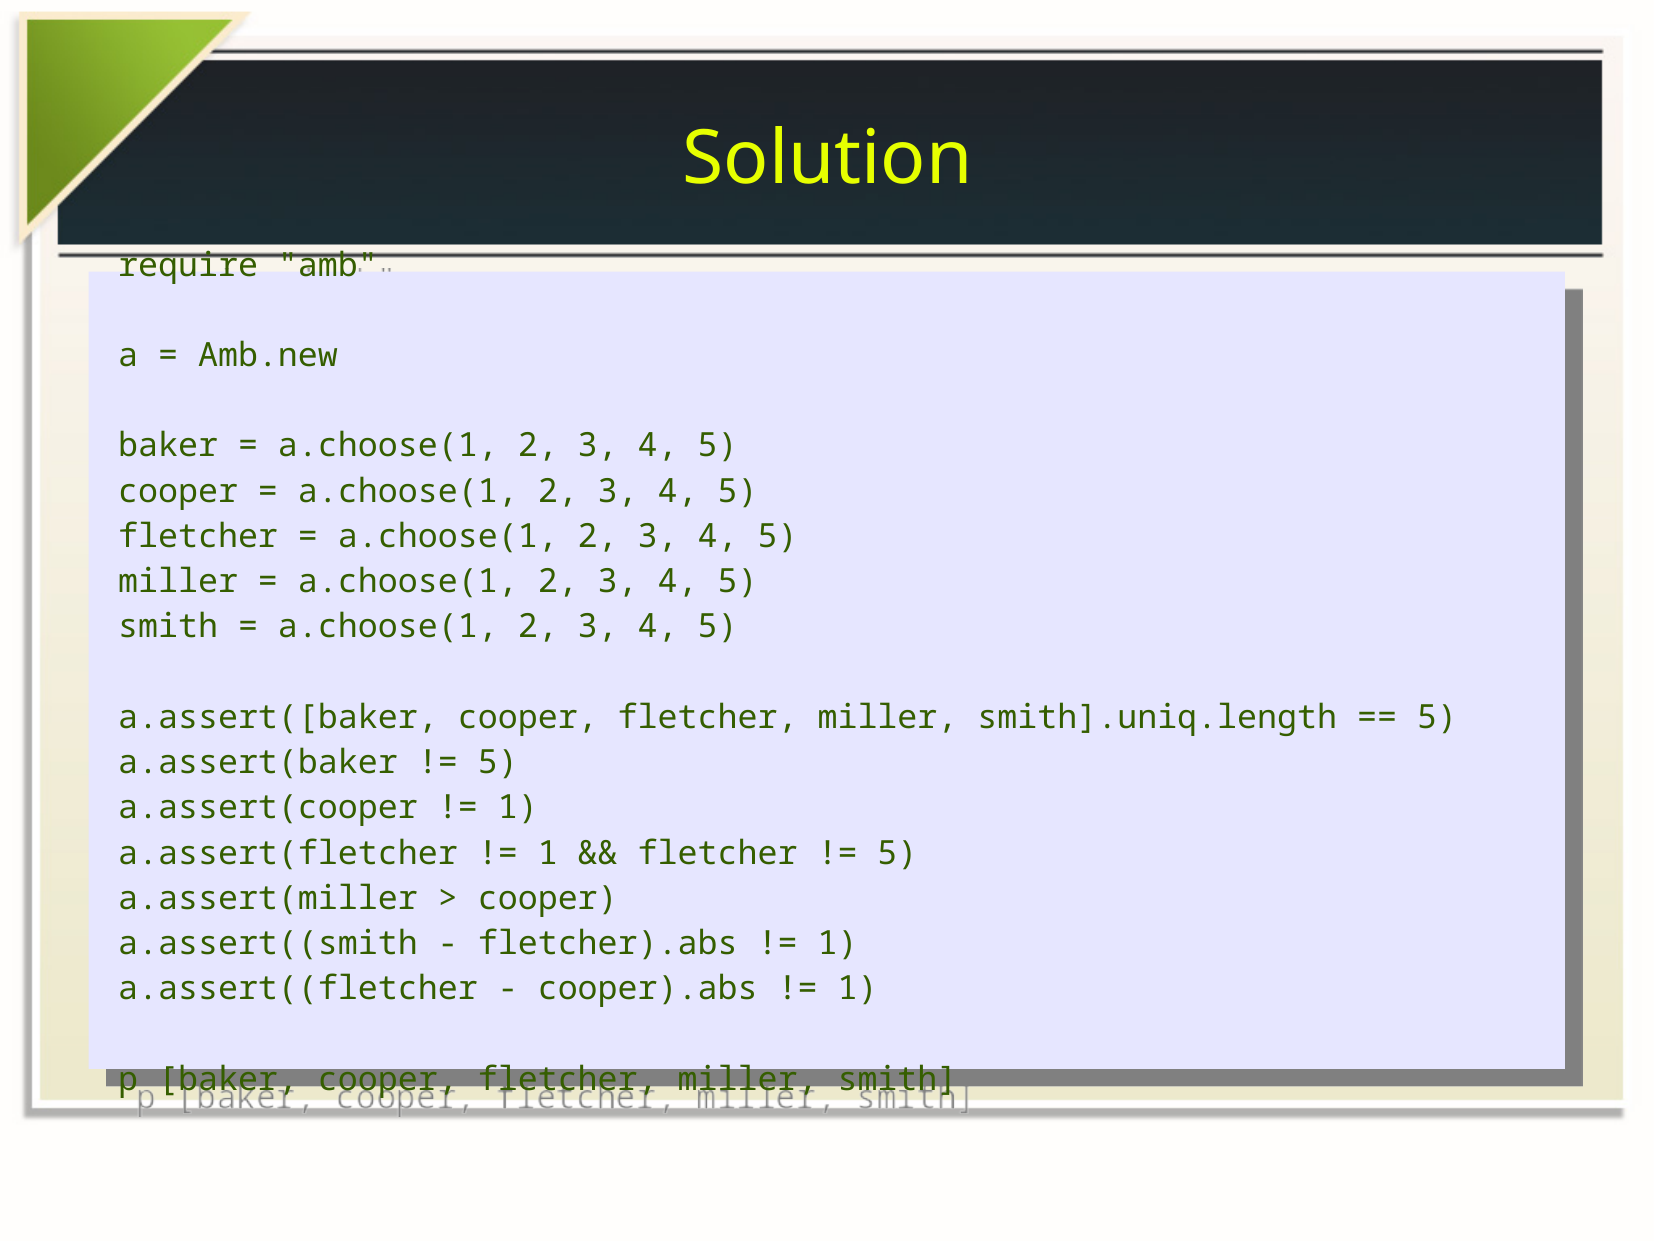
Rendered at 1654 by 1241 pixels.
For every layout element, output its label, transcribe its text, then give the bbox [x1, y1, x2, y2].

picture [0, 0, 1654, 1241]
title Solution [121, 73, 1534, 237]
text_box require "amb" a = Amb.new baker = a.choose(1, 2, 3, 4, 5) cooper = a.choose(1, 2, 3, 4, 5) fletcher = a.choose(1, 2, 3, 4, 5) miller = a.choose(1, 2, 3, 4, 5) smith = a.choose(1, 2, 3, 4, 5) a.assert([baker, cooper, fletcher, miller, smith].uniq.length == 5) a.assert(baker != 5) a.assert(cooper != 1) a.assert(fletcher != 1 && fletcher != 5) a.assert(miller > cooper) a.assert((smith - fletcher).abs != 1) a.assert((fletcher - cooper).abs != 1) p [baker, cooper, fletcher, miller, smith] [88, 271, 1565, 1069]
